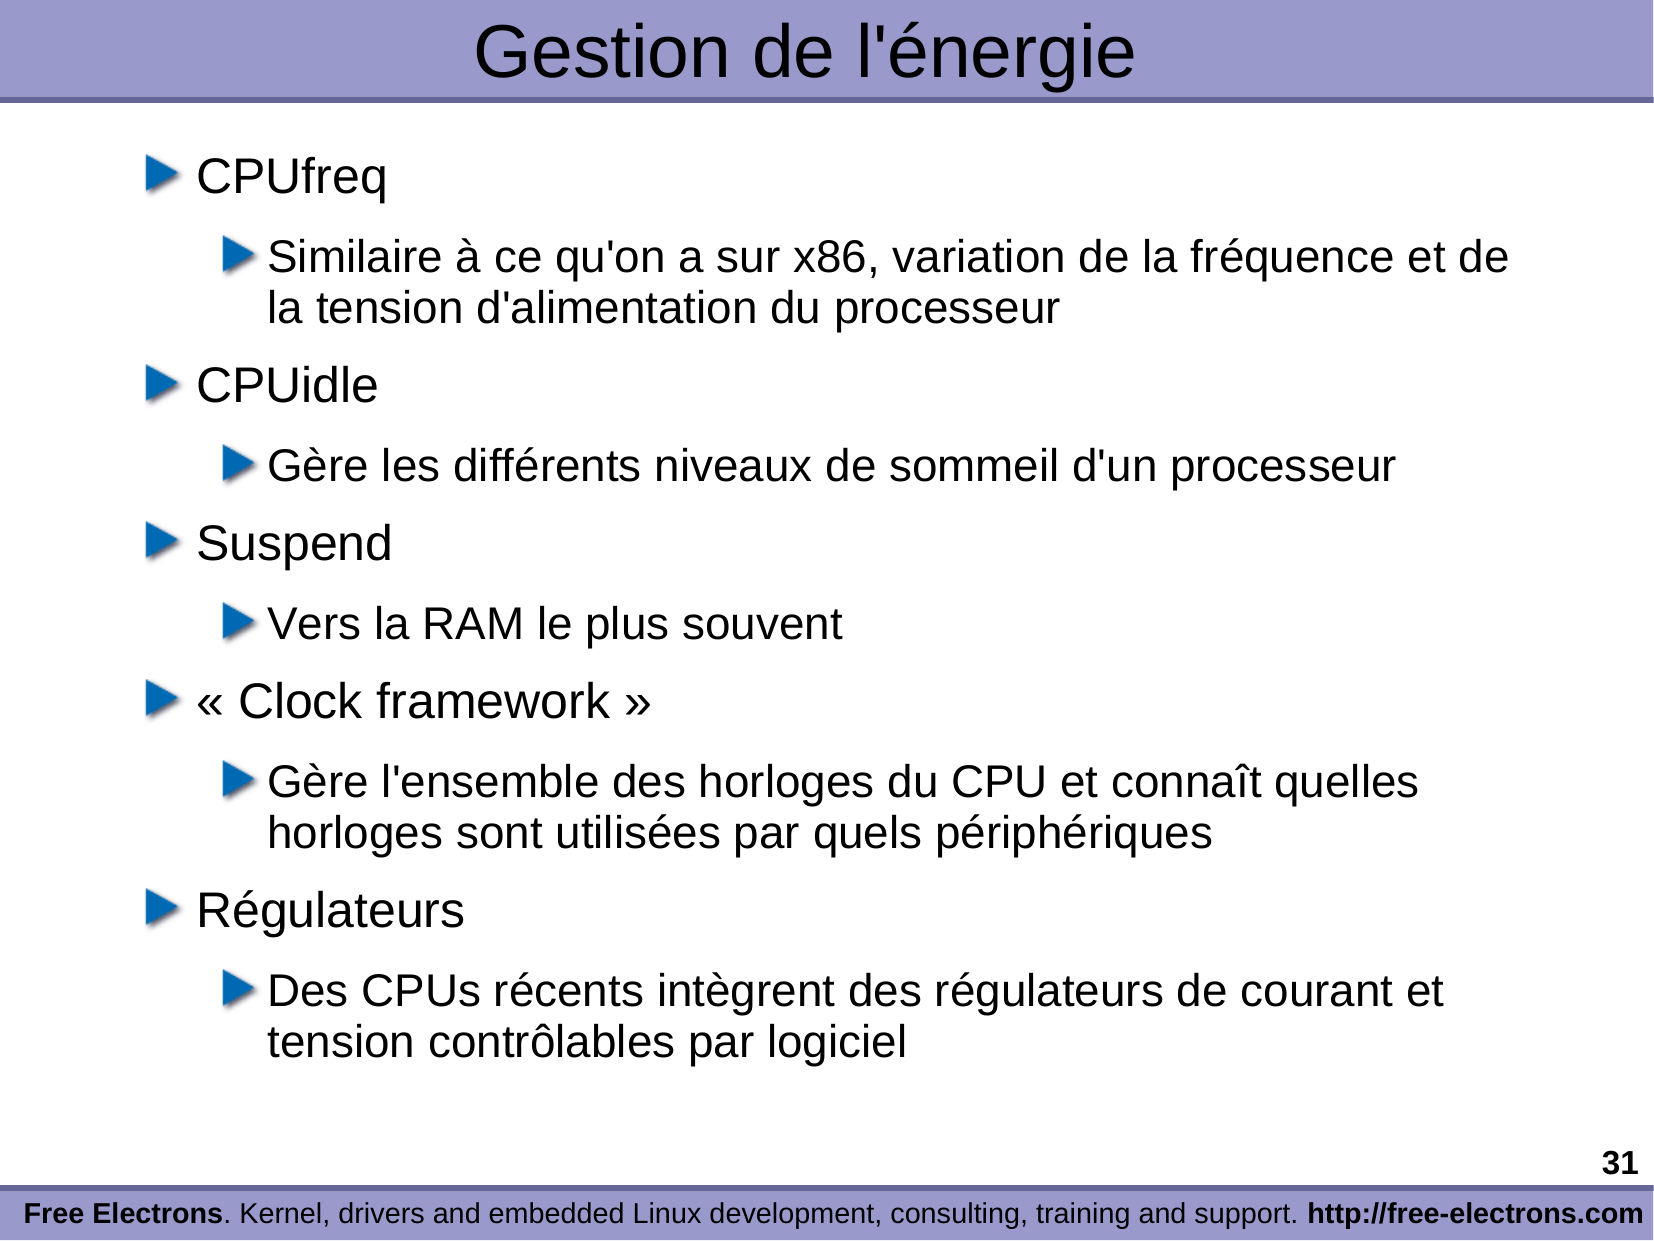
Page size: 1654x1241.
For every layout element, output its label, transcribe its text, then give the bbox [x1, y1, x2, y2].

title Gestion de l'énergie [60, 4, 1551, 98]
list CPUfreq Similaire à ce qu'on a sur x86, variation de la fréquence et de la tension d'alimentation du processeur CPUidle Gère les différents niveaux de sommeil d'un processeur Suspend Vers la RAM le plus souvent « Clock framework » Gère l'ensemble des horloges du CPU et connaît quelles horloges sont utilisées par quels périphériques Régulateurs Des CPUs récents intègrent des régulateurs de courant et tension contrôlables par logiciel [125, 148, 1538, 1145]
